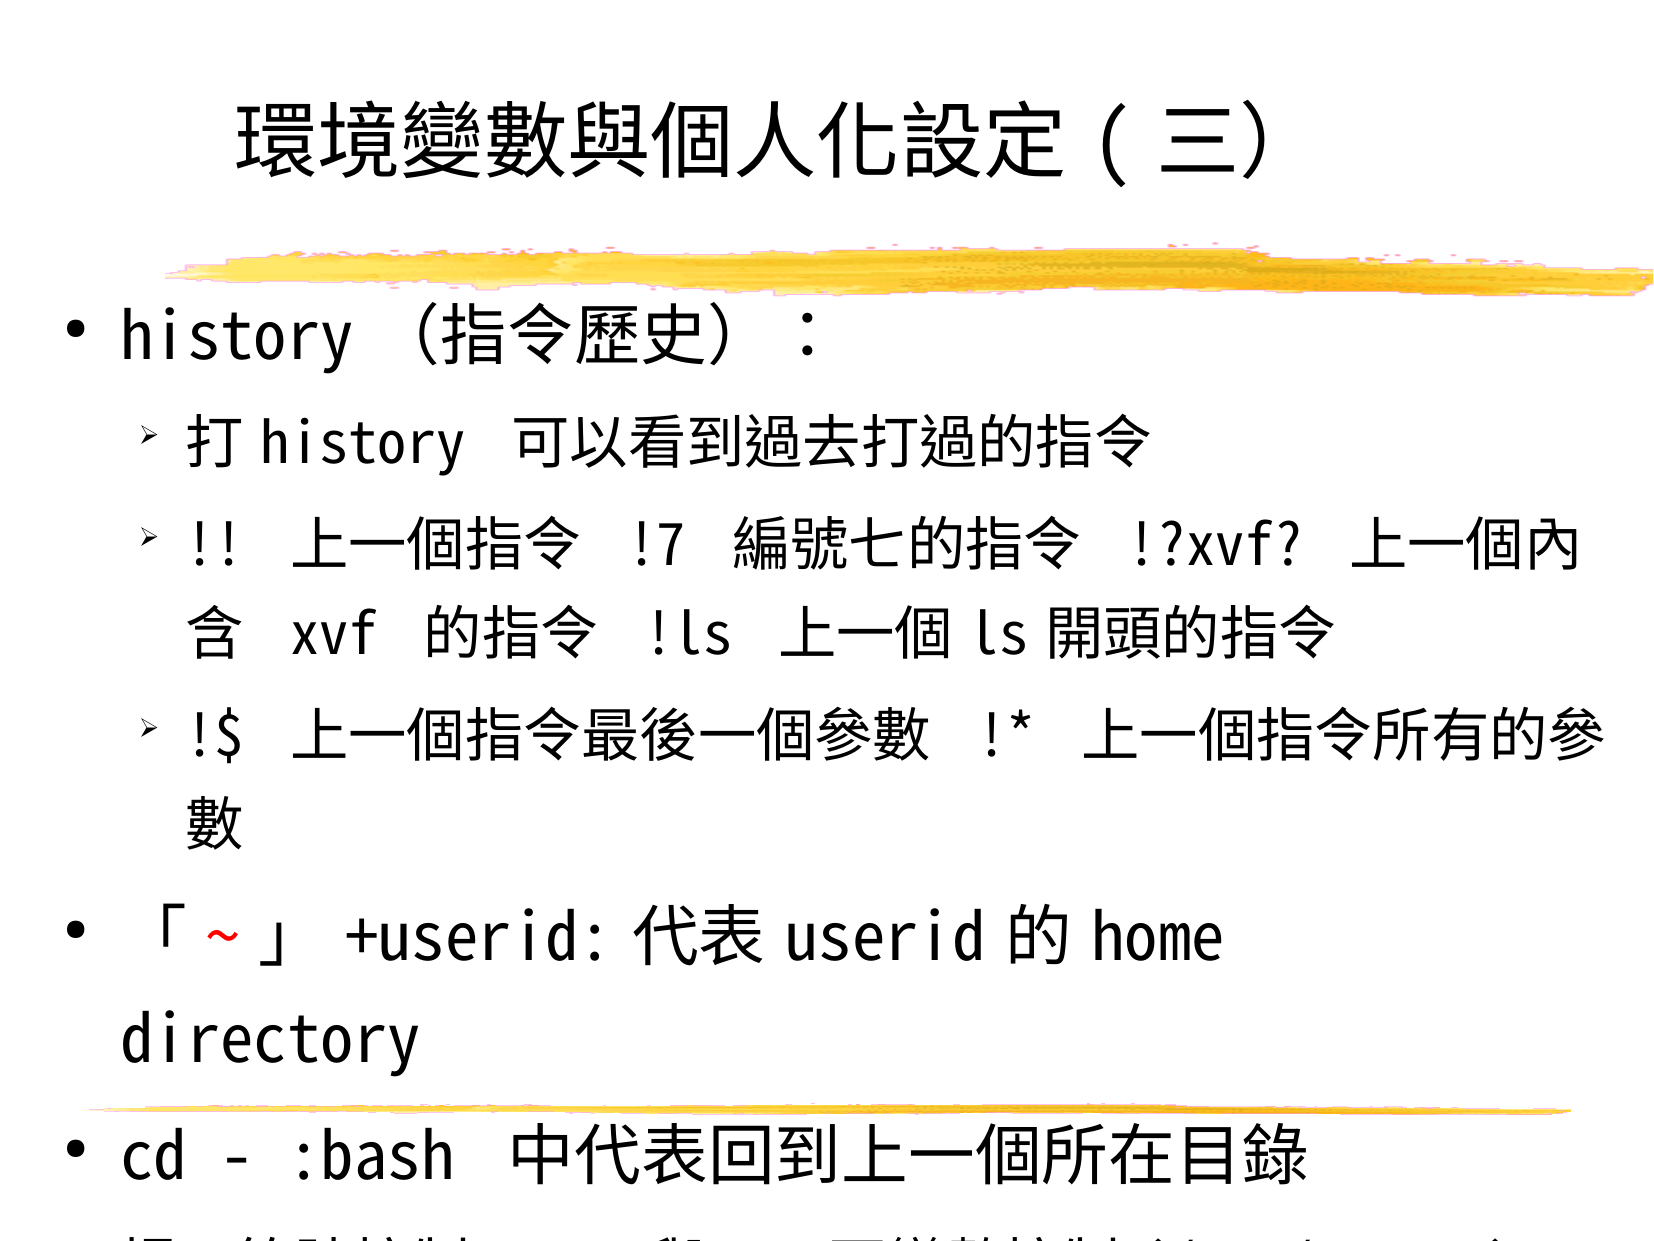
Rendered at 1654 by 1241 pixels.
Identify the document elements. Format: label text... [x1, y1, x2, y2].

list history（指令歷史）： 打history 可以看到過去打過的指令 !! 上一個指令 !7 編號七的指令 !?xvf? 上一個內含 xvf 的指令 !ls 上一個ls開頭的指令 !$ 上一個指令最後一個參數 !* 上一個指令所有的參數 「~」+userid:代表userid的home directory cd - :bash 中代表回到上一個所在目錄 提示符號控制：PS1與PS2兩變數控制(/etc/bashrc) man bash [63, 276, 1618, 1197]
picture [165, 237, 1654, 308]
title 環境變數與個人化設定(三） [76, 28, 1482, 236]
